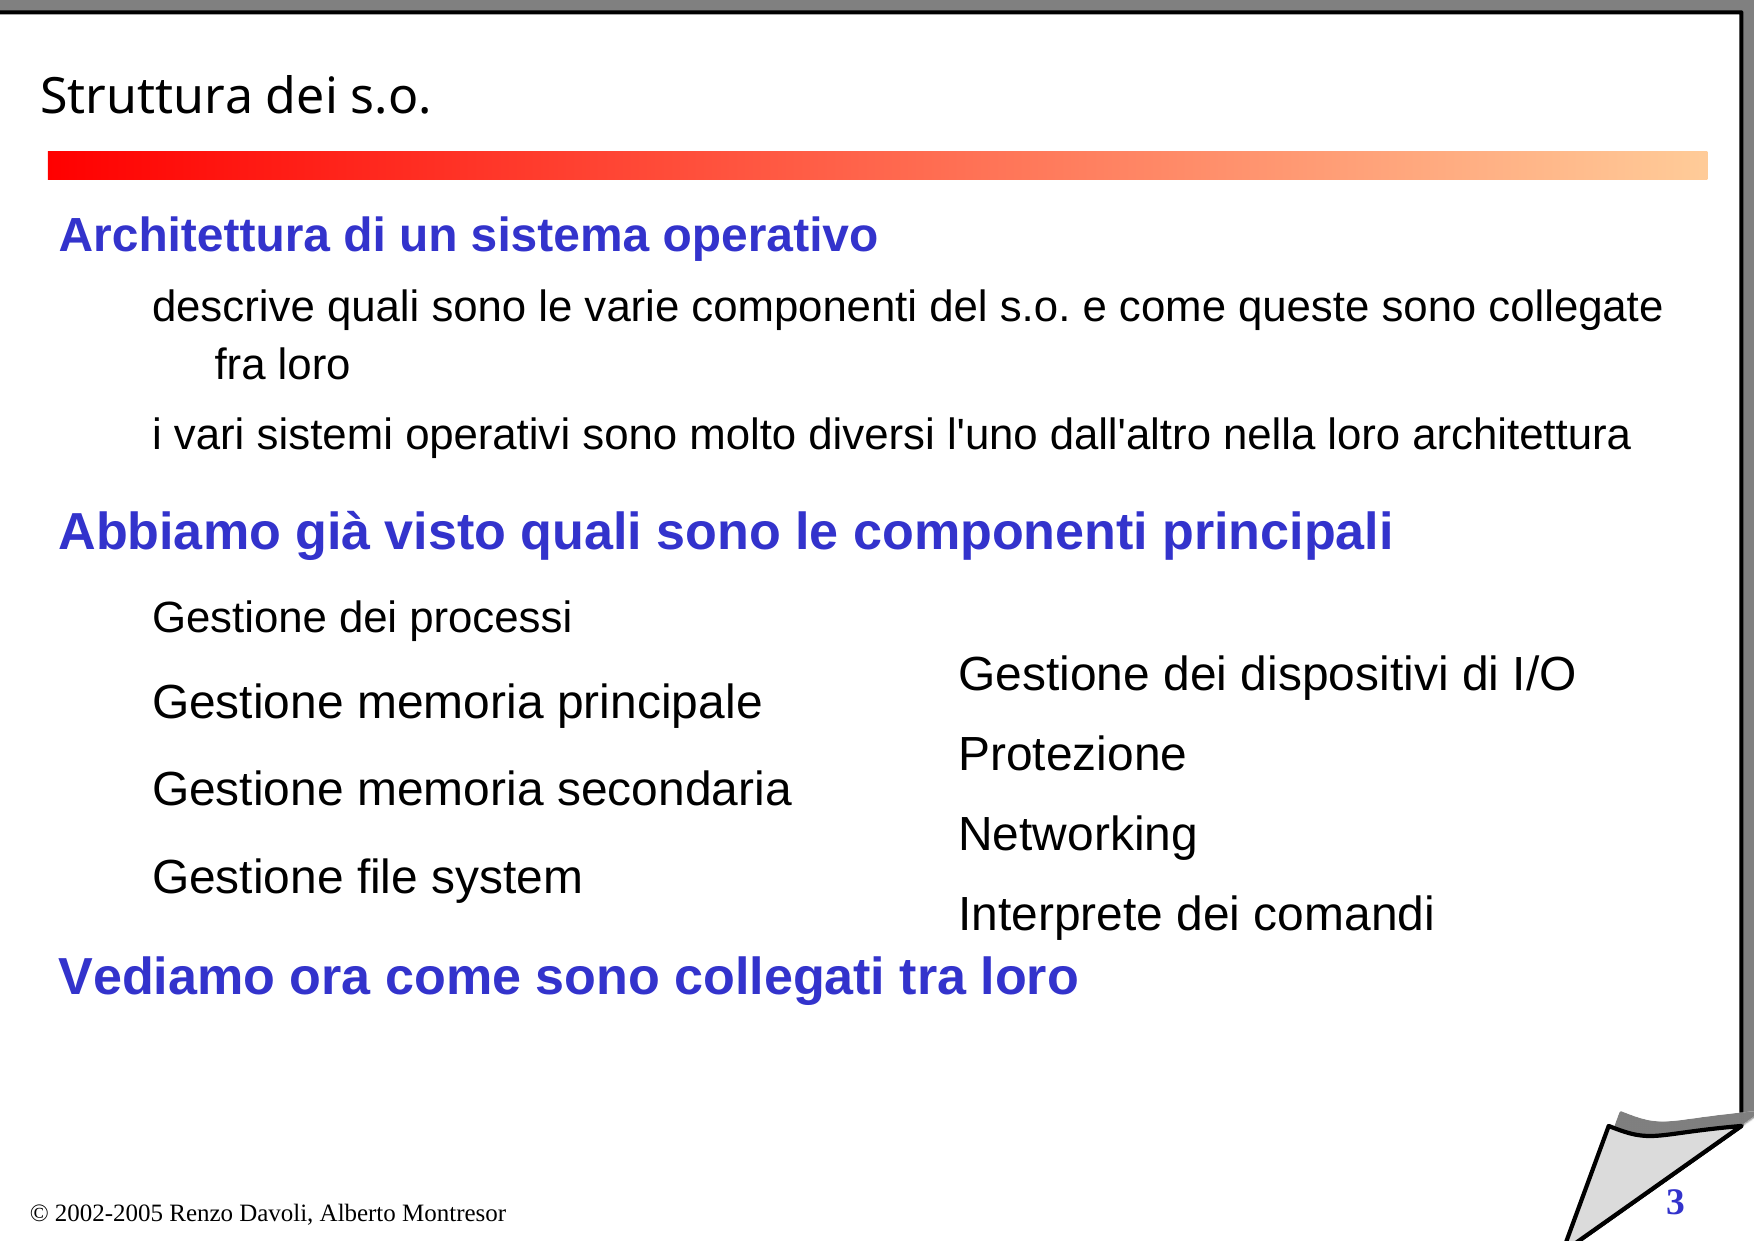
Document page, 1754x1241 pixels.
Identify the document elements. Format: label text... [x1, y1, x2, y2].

list Architettura di un sistema operativo descrive quali sono le varie componenti del s.o. e come queste sono collegate fra loro i vari sistemi operativi sono molto diversi l'uno dall'altro nella loro architettura Abbiamo già visto quali sono le componenti principali Gestione dei processi Gestione memoria principale Gestione memoria secondaria Gestione file system Vediamo ora come sono collegati tra loro [58, 206, 1696, 1124]
title Struttura dei s.o. [40, 49, 1714, 144]
text_box Gestione dei dispositivi di I/O Protezione Networking Interprete dei comandi [770, 644, 1614, 1006]
